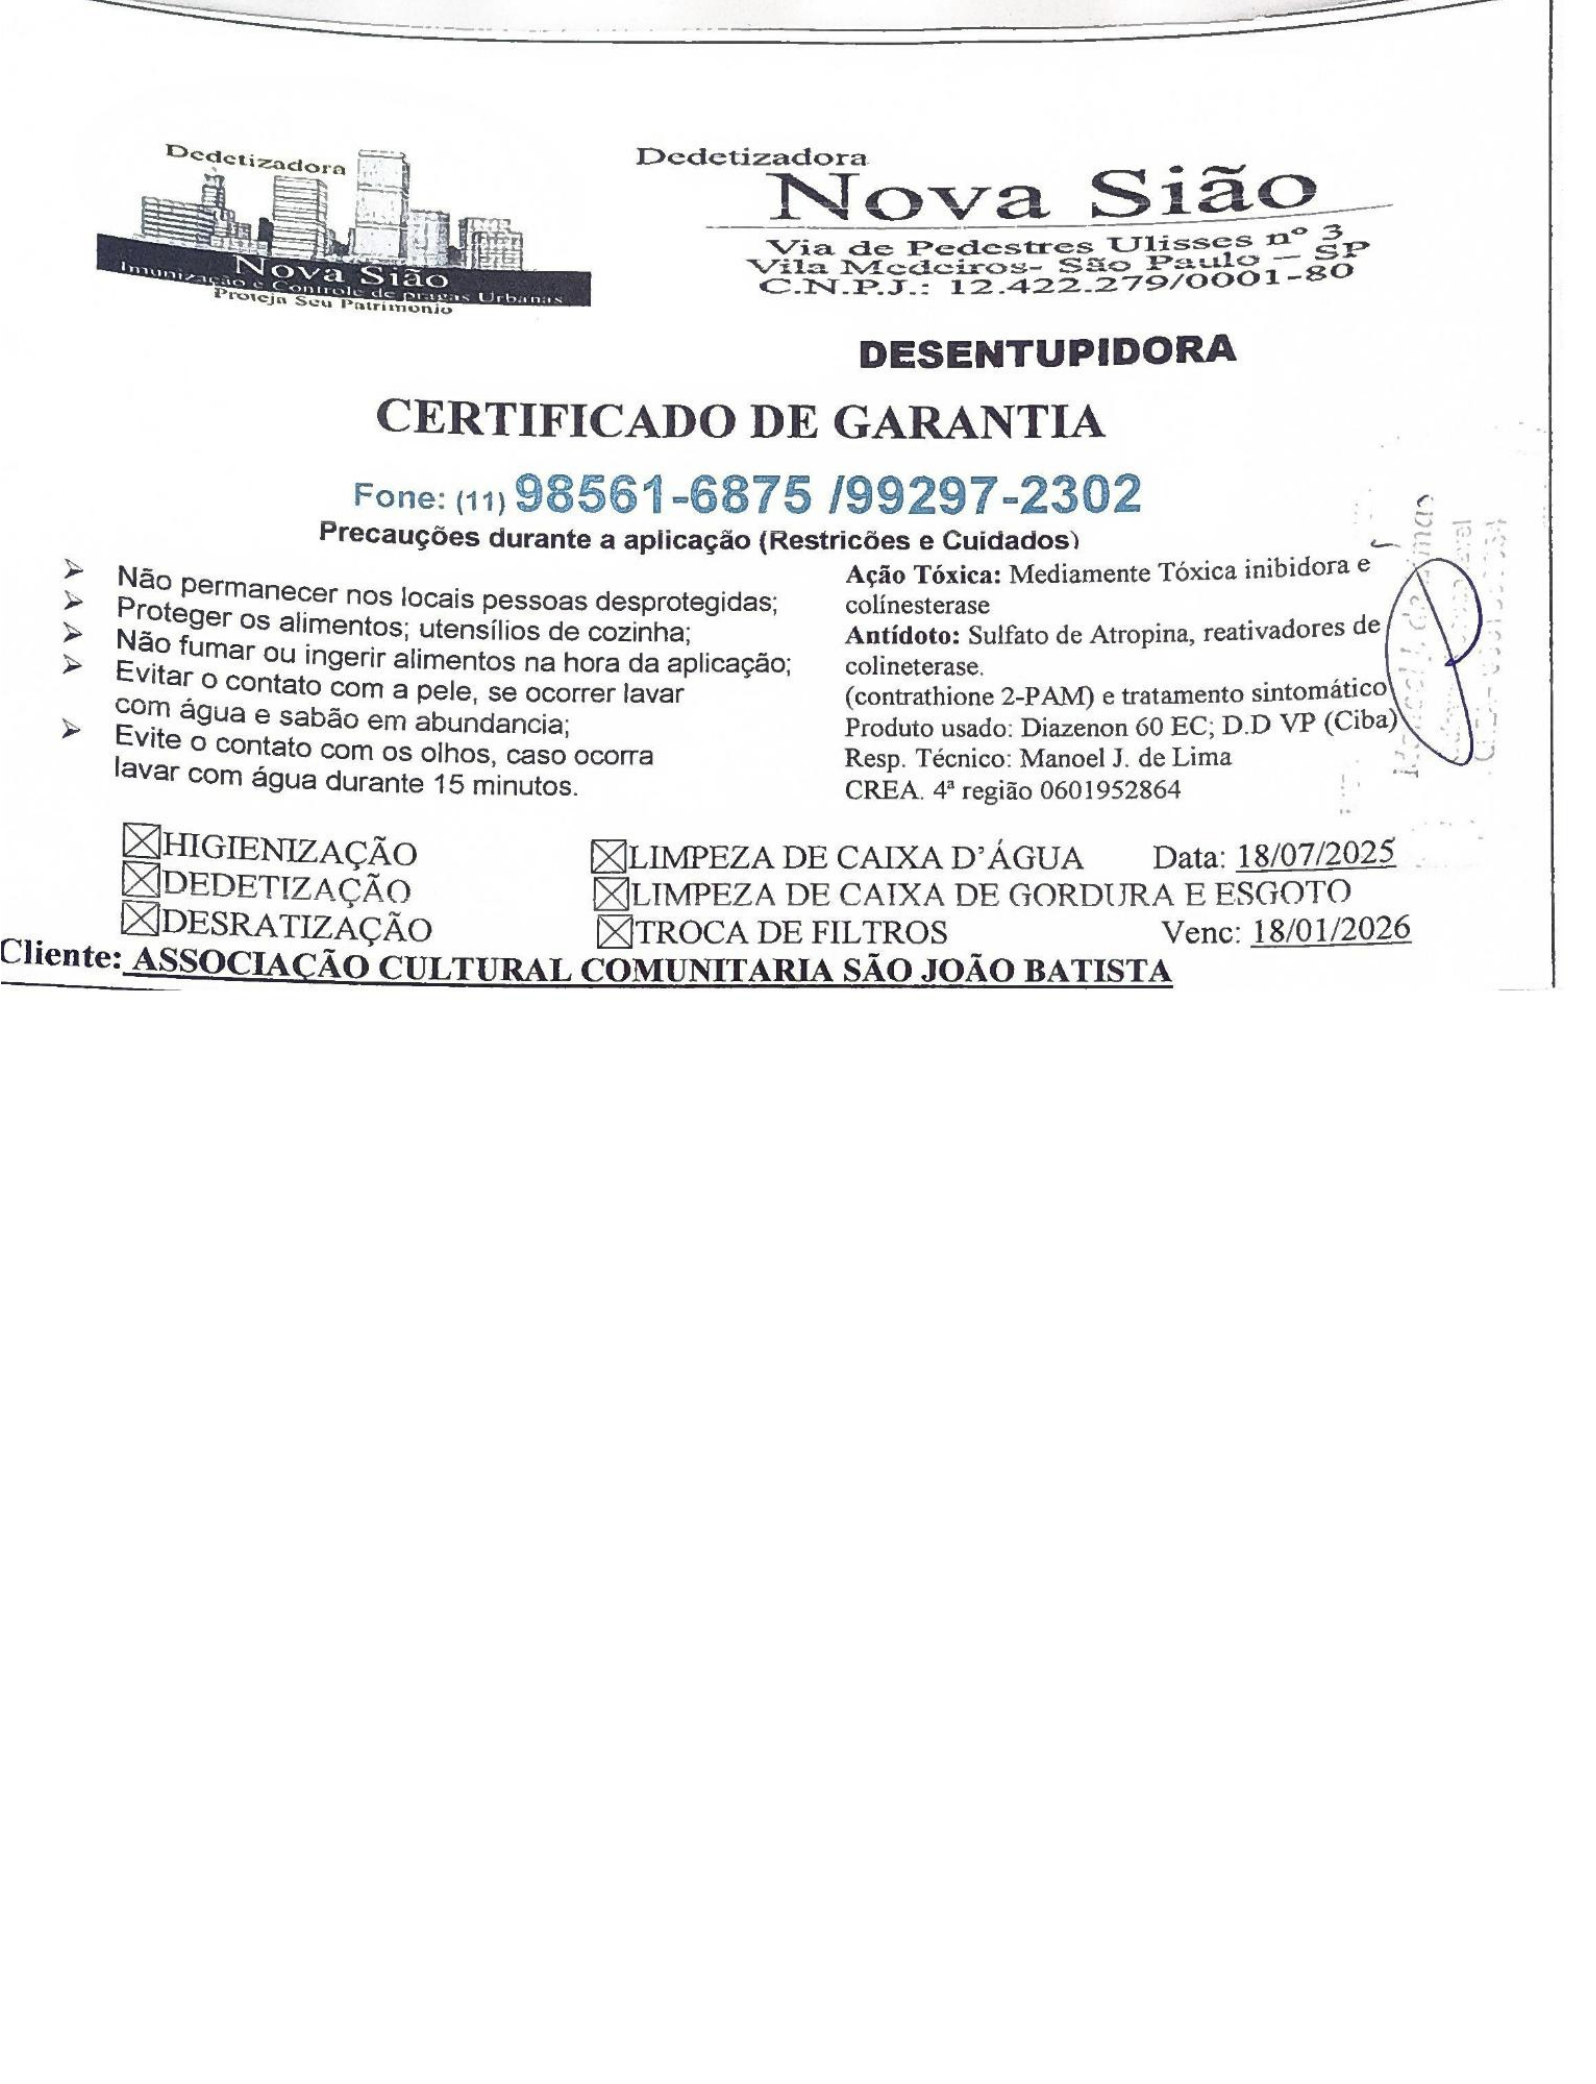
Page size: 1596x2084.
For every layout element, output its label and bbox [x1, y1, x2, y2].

text_box [1, 0, 1596, 1321]
